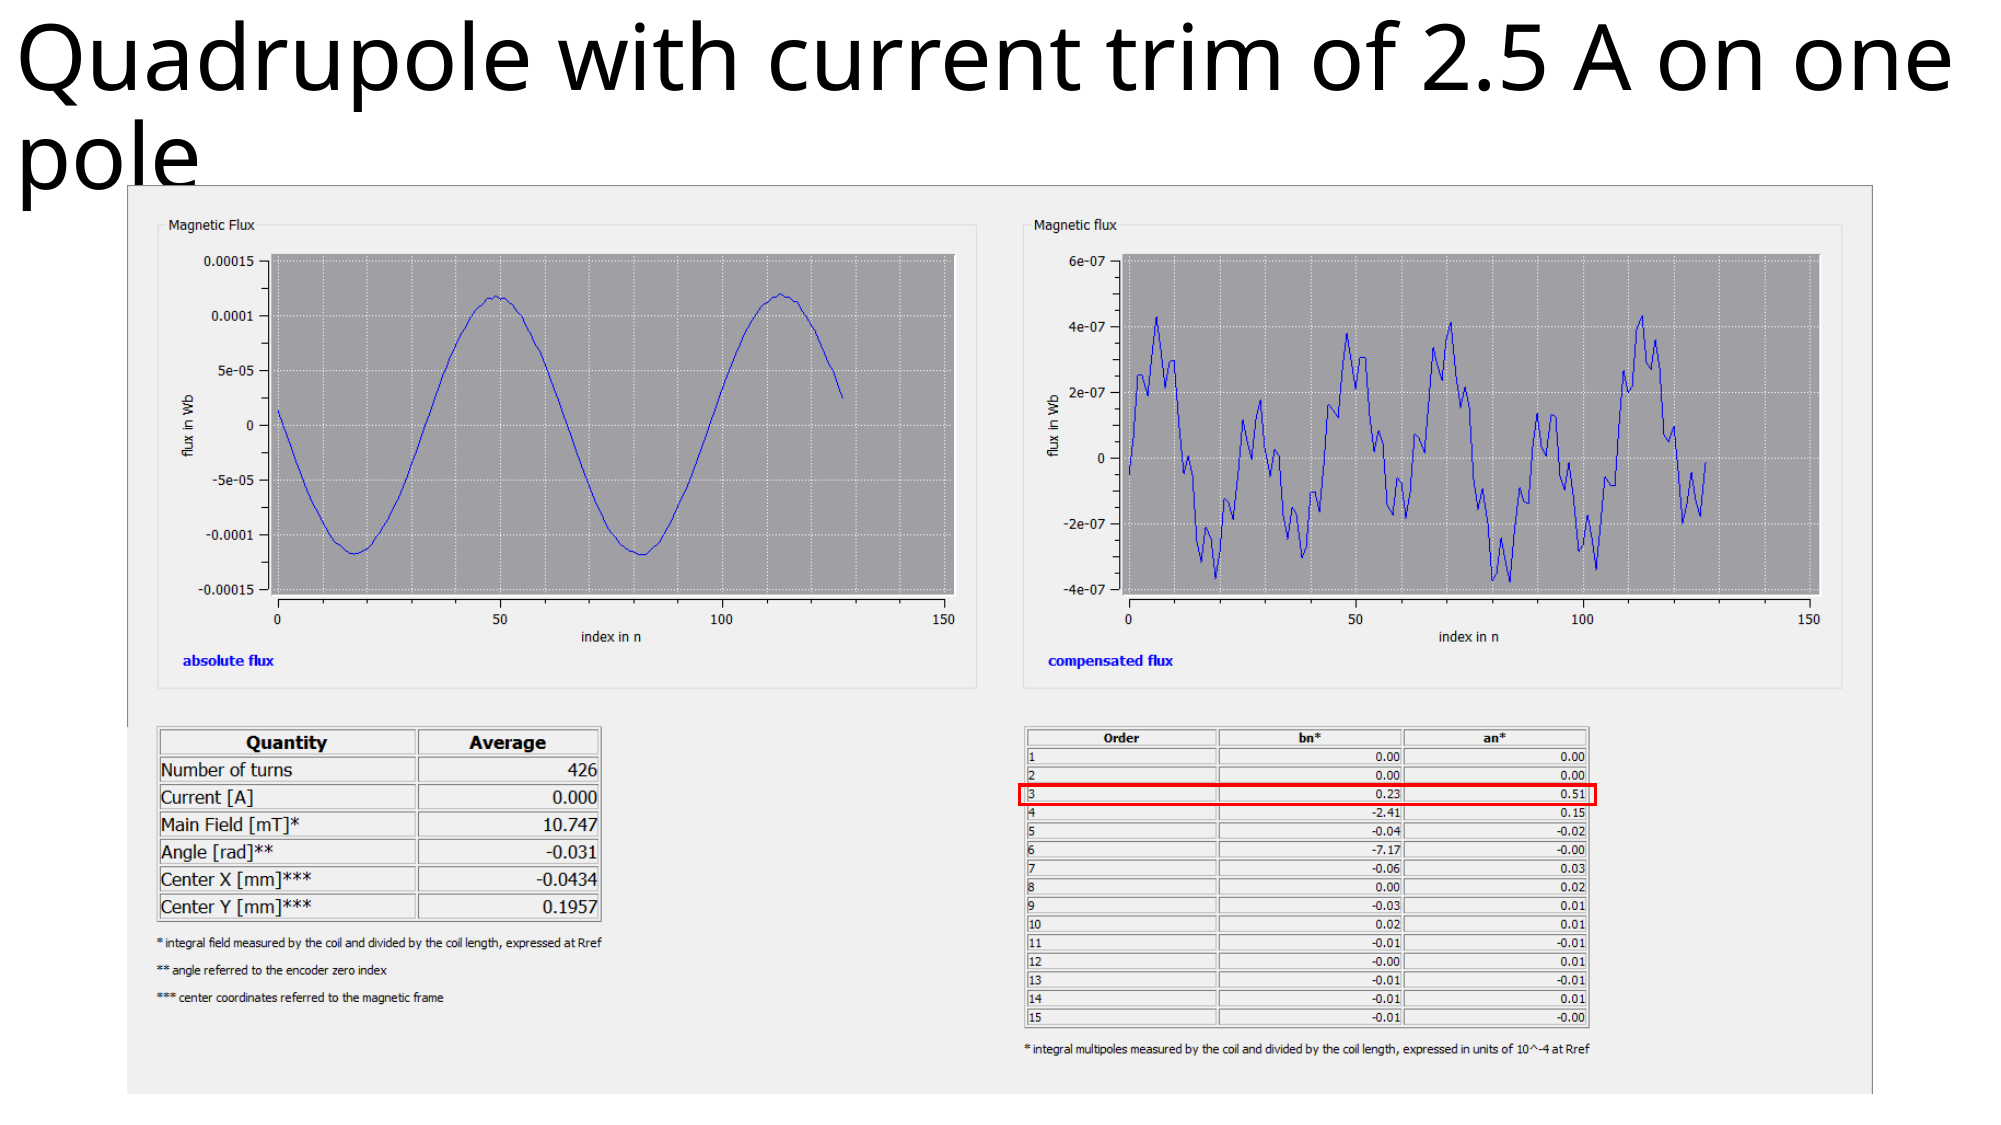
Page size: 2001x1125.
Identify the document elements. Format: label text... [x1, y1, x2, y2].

title Quadrupole with current trim of 2.5 A on one pole [0, 1, 2000, 220]
picture [127, 186, 1873, 1094]
